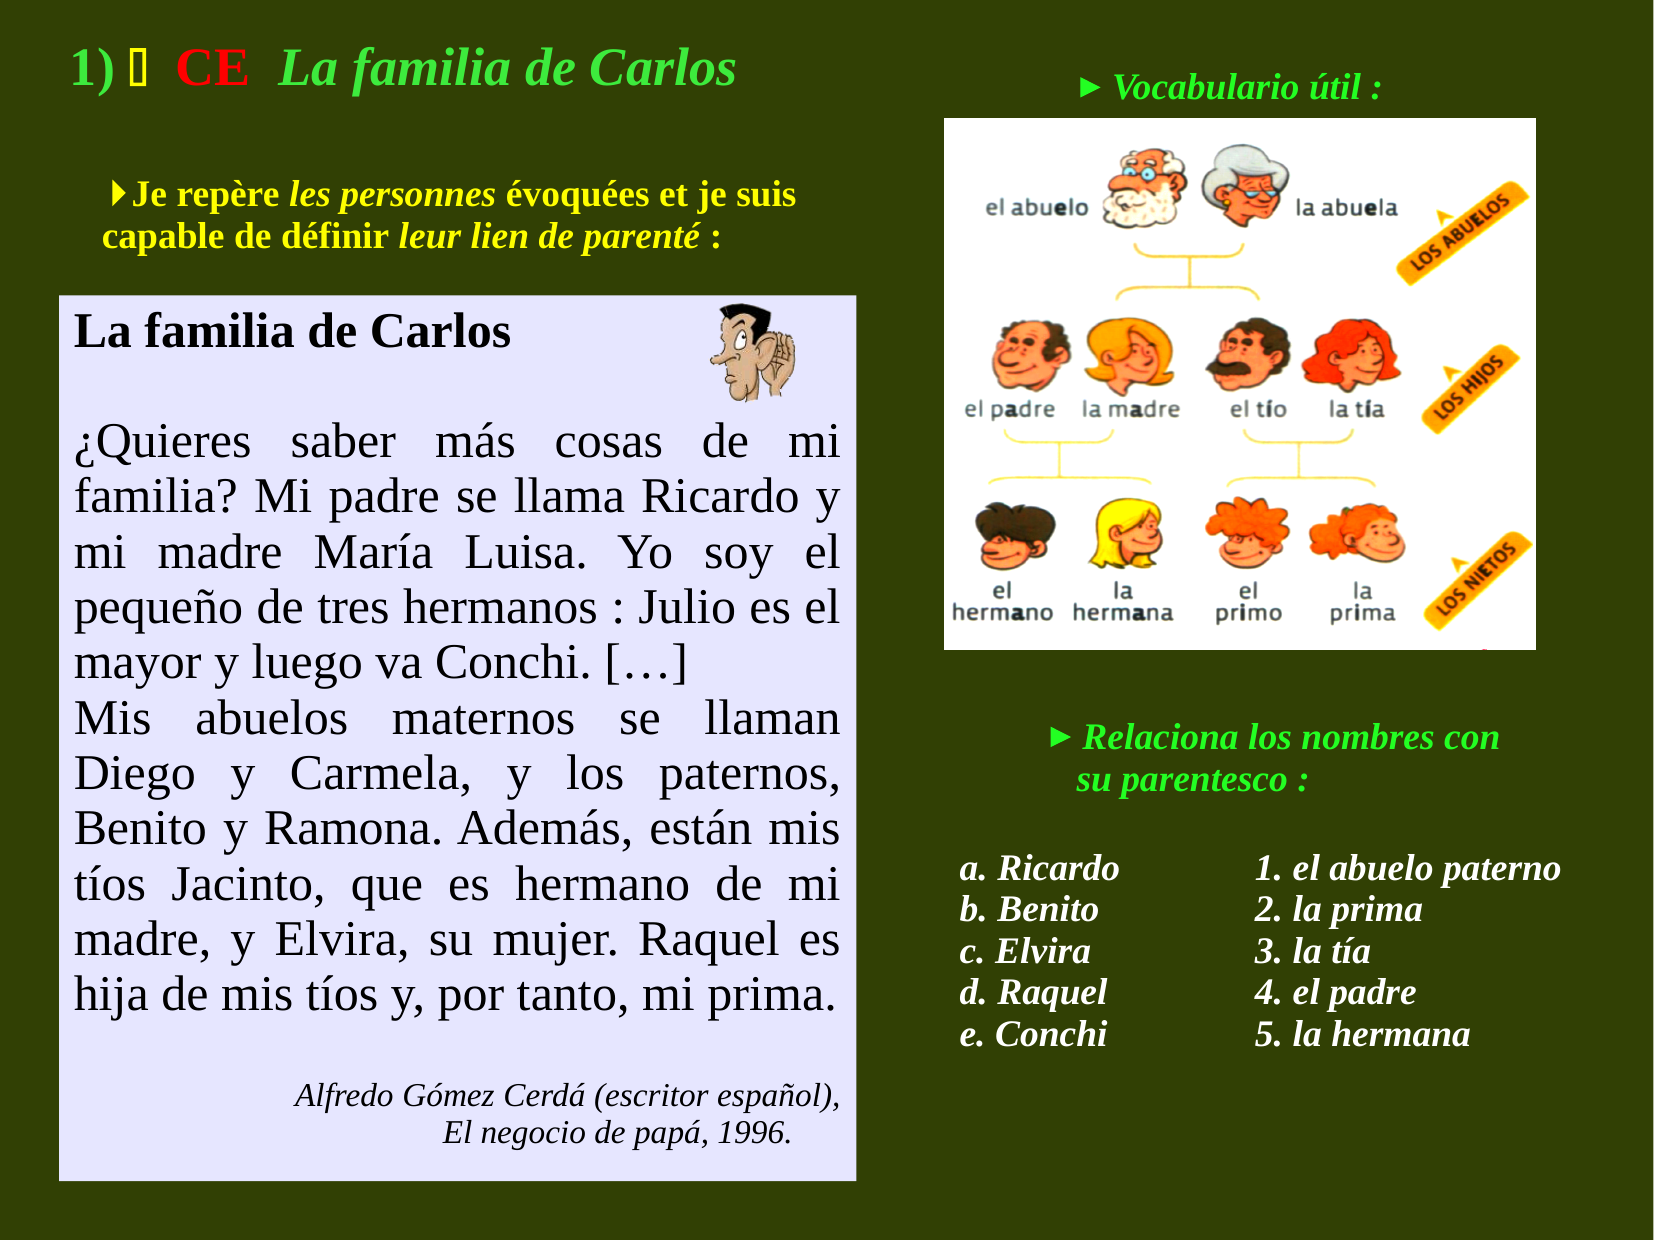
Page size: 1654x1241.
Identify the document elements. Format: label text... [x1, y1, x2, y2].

text_box a. Ricardo 1. el abuelo paterno b. Benito 2. la prima c. Elvira 3. la tía d. Raquel 4. el padre e. Conchi 5. la hermana [944, 839, 1595, 1062]
picture [944, 118, 1536, 650]
text_box 1)  CE La familia de Carlos [55, 29, 827, 106]
text_box La familia de Carlos ¿Quieres saber más cosas de mi familia? Mi padre se llama Ricardo y mi madre María Luisa. Yo soy el pequeño de tres hermanos : Julio es el mayor y luego va Conchi. […] Mis abuelos maternos se llaman Diego y Carmela, y los paternos, Benito y Ramona. Además, están mis tíos Jacinto, que es hermano de mi madre, y Elvira, su mujer. Raquel es hija de mis tíos y, por tanto, mi prima. Alfredo Gómez Cerdá (escritor español), El negocio de papá, 1996. [59, 295, 857, 1182]
text_box  Vocabulario útil : [1062, 59, 1565, 200]
text_box Je repère les personnes évoquées et je suis capable de définir leur lien de parenté : [87, 165, 857, 264]
text_box  Relaciona los nombres con su parentesco : [1033, 708, 1536, 839]
picture [708, 301, 798, 414]
